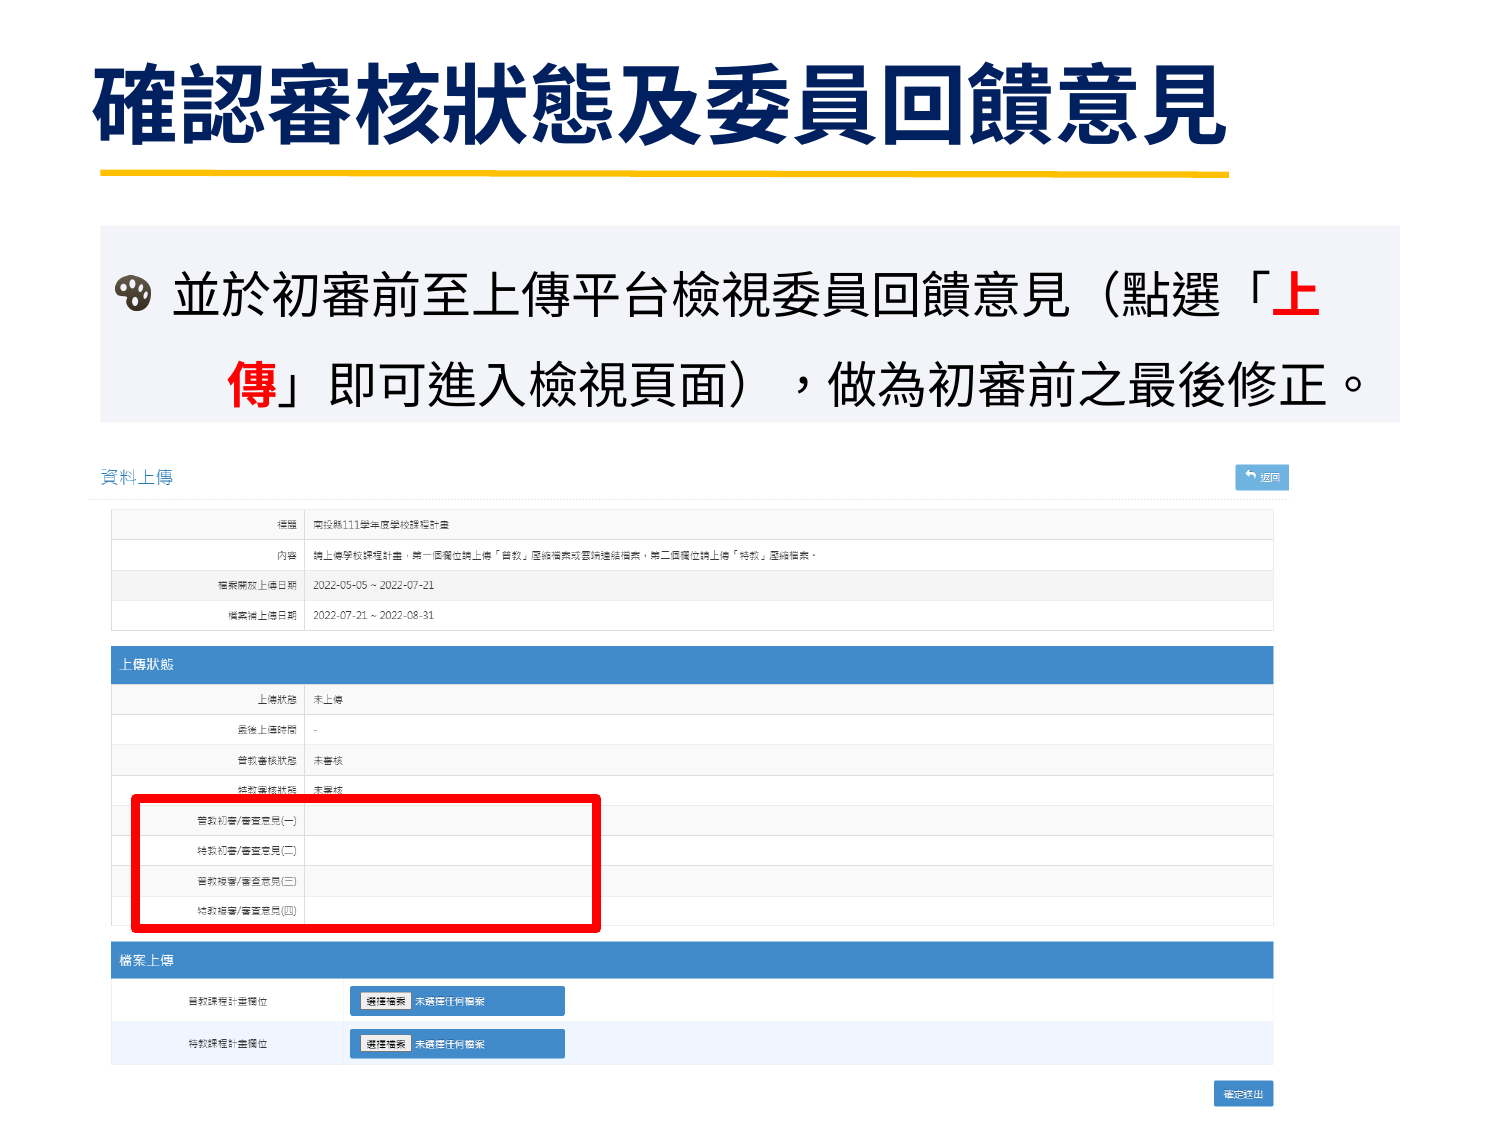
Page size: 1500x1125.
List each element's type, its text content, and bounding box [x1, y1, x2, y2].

text_box 並於初審前至上傳平台檢視委員回饋意見（點選「上傳」即可進入檢視頁面），做為初審前之最後修正。 [100, 225, 1400, 423]
text_box 確認審核狀態及委員回饋意見 [76, 42, 1256, 164]
picture [83, 459, 1289, 1107]
